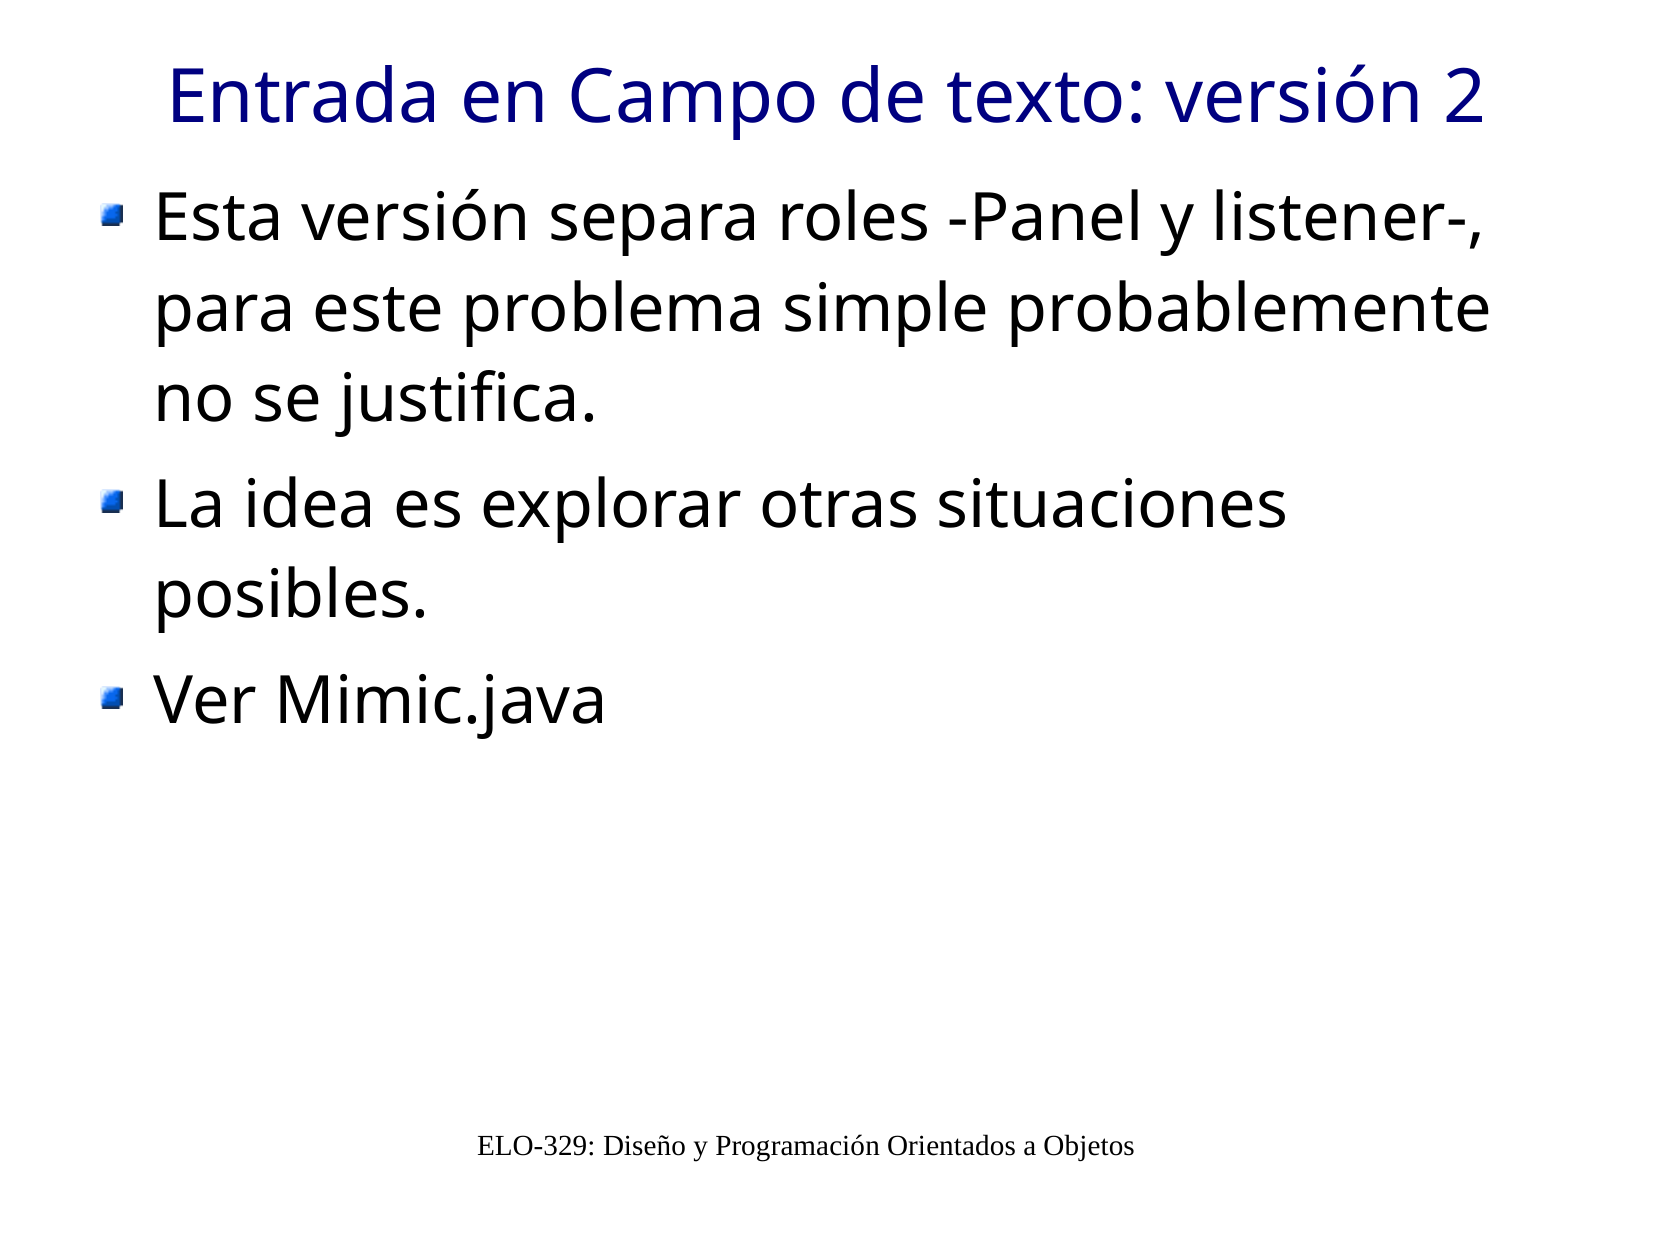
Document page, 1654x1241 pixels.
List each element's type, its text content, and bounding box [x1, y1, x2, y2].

list Esta versión separa roles -Panel y listener-, para este problema simple probablemente no se justifica. La idea es explorar otras situaciones posibles. Ver Mimic.java [82, 169, 1571, 1097]
title Entrada en Campo de texto: versión 2 [82, 43, 1571, 145]
